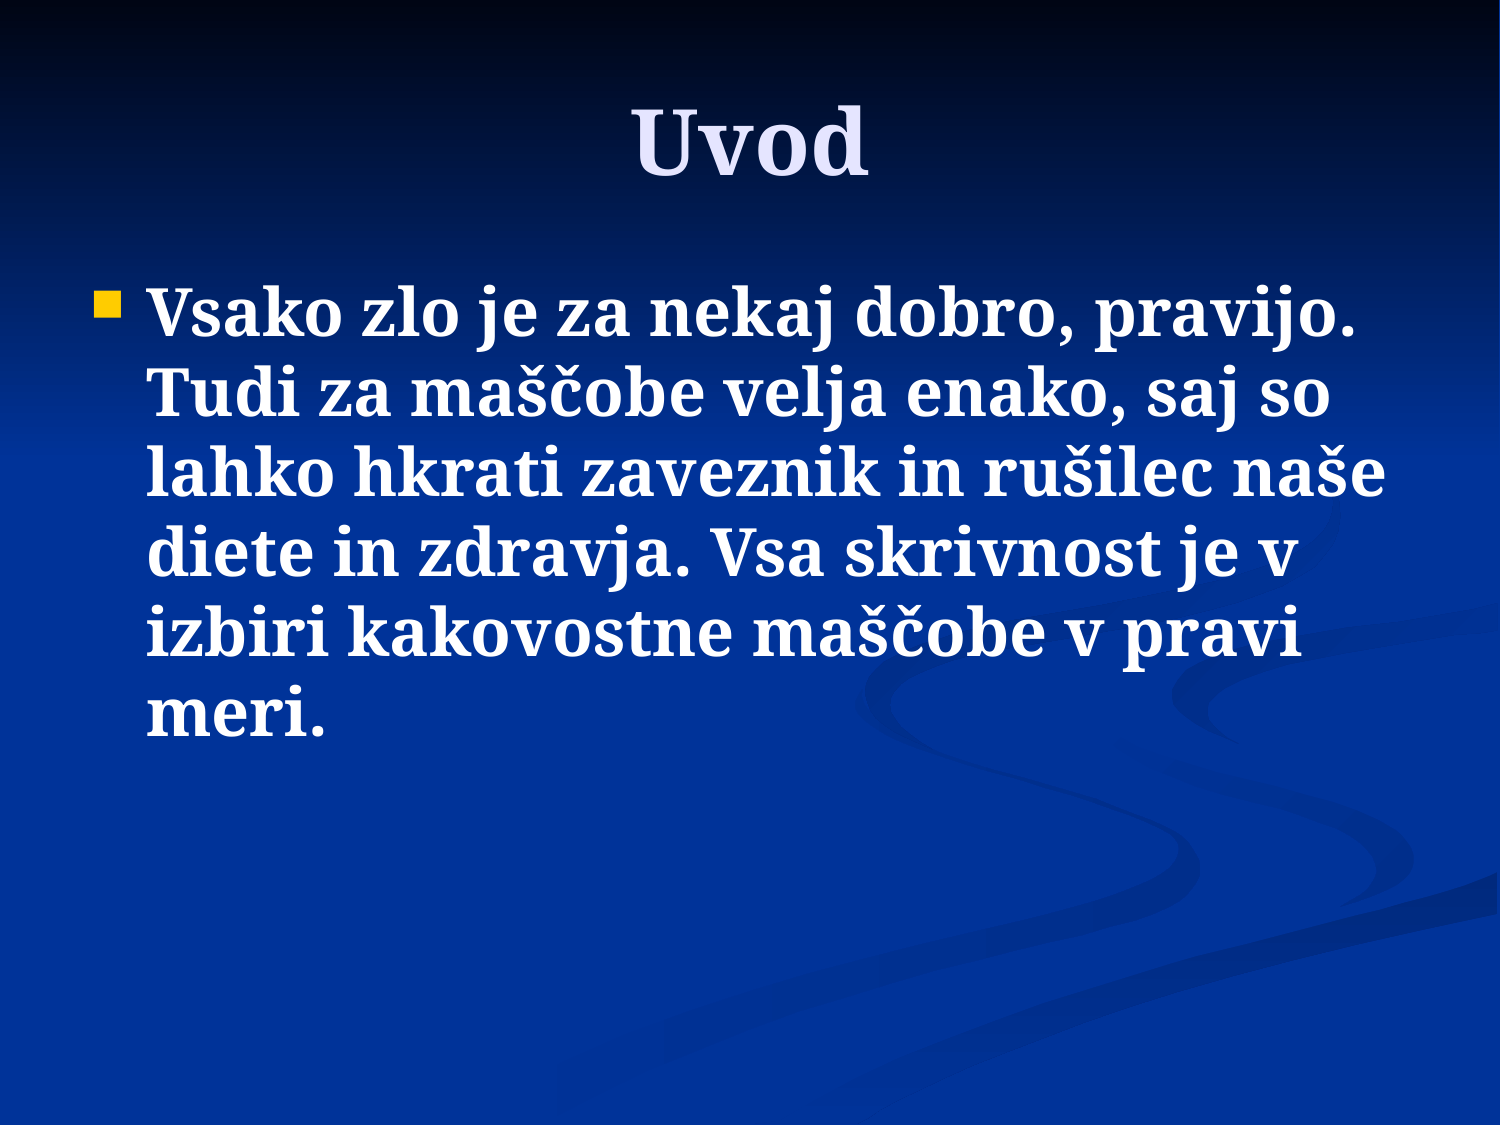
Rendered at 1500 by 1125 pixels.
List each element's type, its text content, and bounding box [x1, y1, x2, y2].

list Vsako zlo je za nekaj dobro, pravijo. Tudi za maščobe velja enako, saj so lahko hkrati zaveznik in rušilec naše diete in zdravja. Vsa skrivnost je v izbiri kakovostne maščobe v pravi meri. [75, 262, 1425, 1005]
title Uvod [75, 45, 1425, 233]
